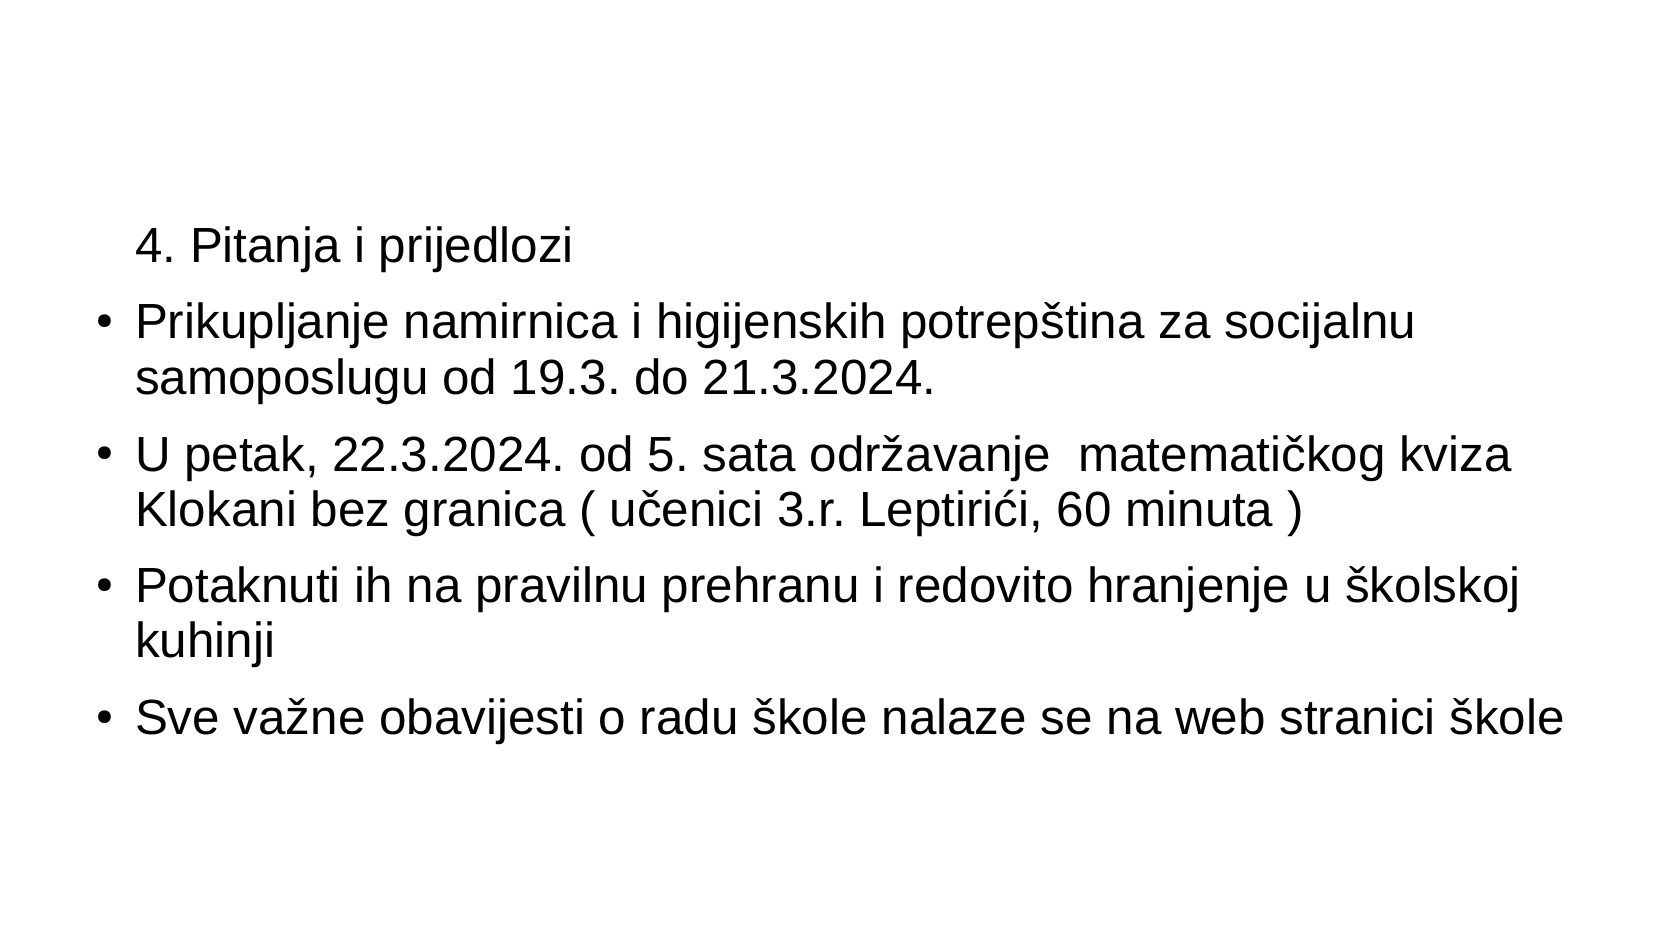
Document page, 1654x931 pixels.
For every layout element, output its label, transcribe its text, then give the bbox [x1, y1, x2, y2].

list 4. Pitanja i prijedlozi Prikupljanje namirnica i higijenskih potrepština za socijalnu samoposlugu od 19.3. do 21.3.2024. U petak, 22.3.2024. od 5. sata održavanje matematičkog kviza Klokani bez granica ( učenici 3.r. Leptirići, 60 minuta ) Potaknuti ih na pravilnu prehranu i redovito hranjenje u školskoj kuhinji Sve važne obavijesti o radu škole nalaze se na web stranici škole [82, 217, 1571, 758]
